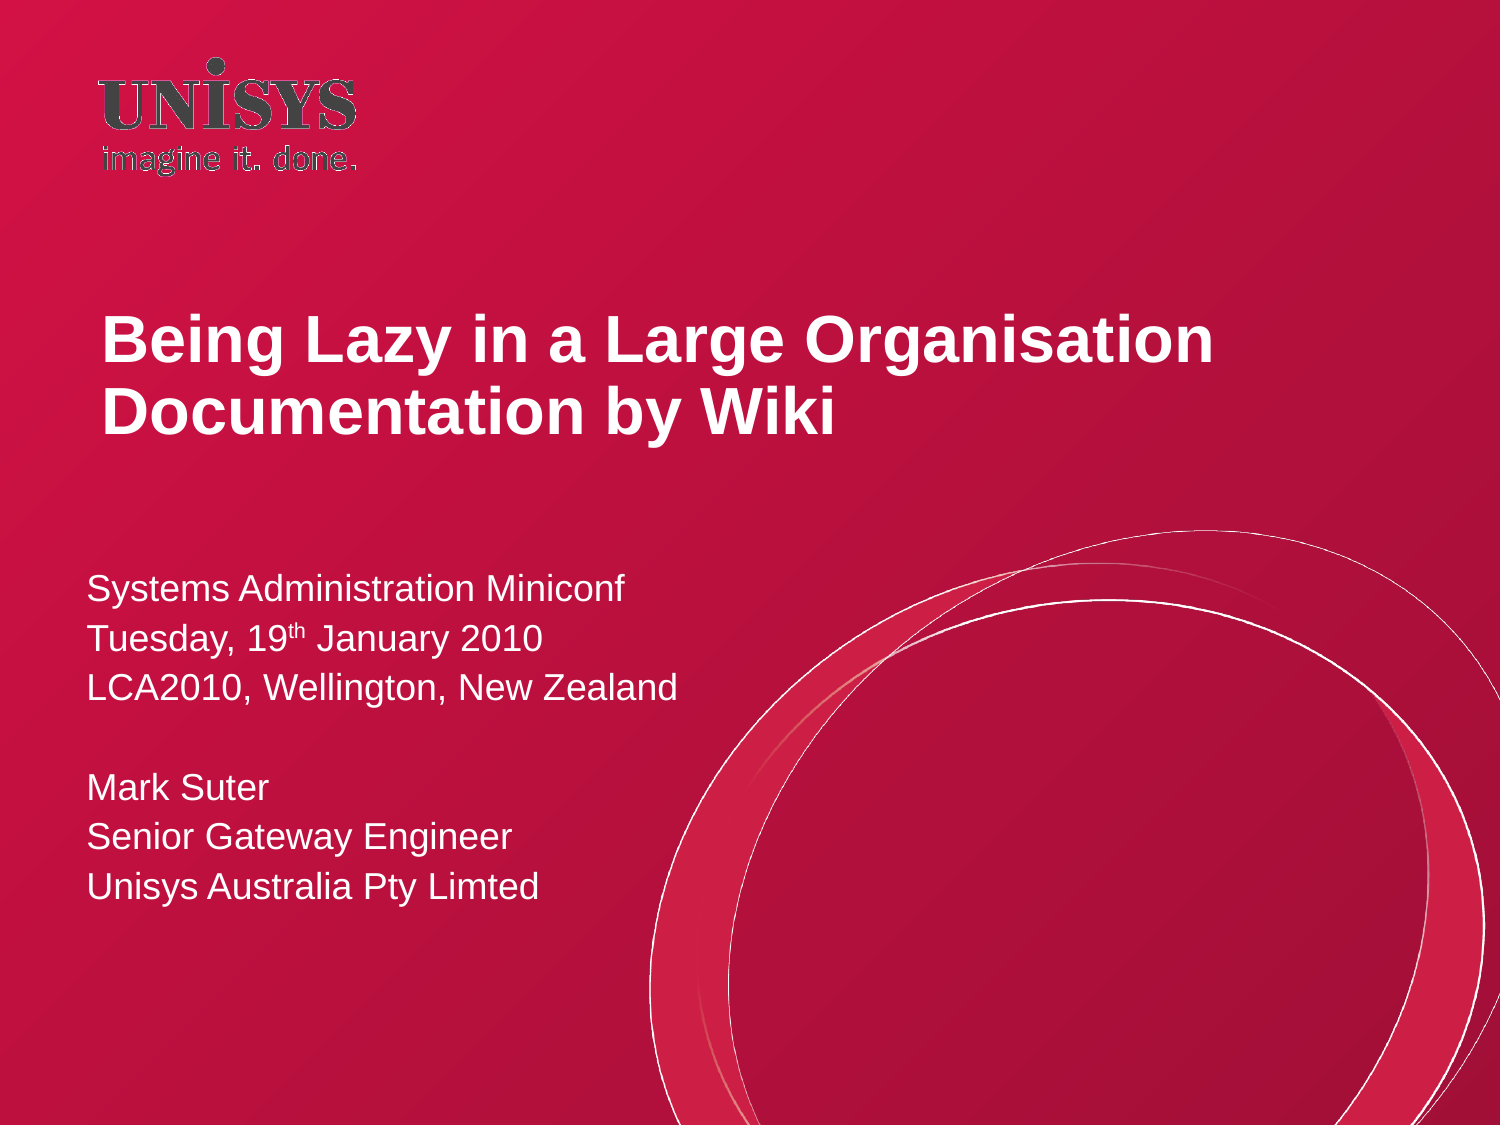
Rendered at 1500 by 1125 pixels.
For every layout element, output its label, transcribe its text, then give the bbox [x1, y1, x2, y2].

title Being Lazy in a Large Organisation Documentation by Wiki [86, 248, 1351, 506]
subtitle Systems Administration Miniconf Tuesday, 19th January 2010 LCA2010, Wellington, New Zealand Mark Suter Senior Gateway Engineer Unisys Australia Pty Limted [86, 533, 932, 938]
picture [645, 526, 1500, 1125]
